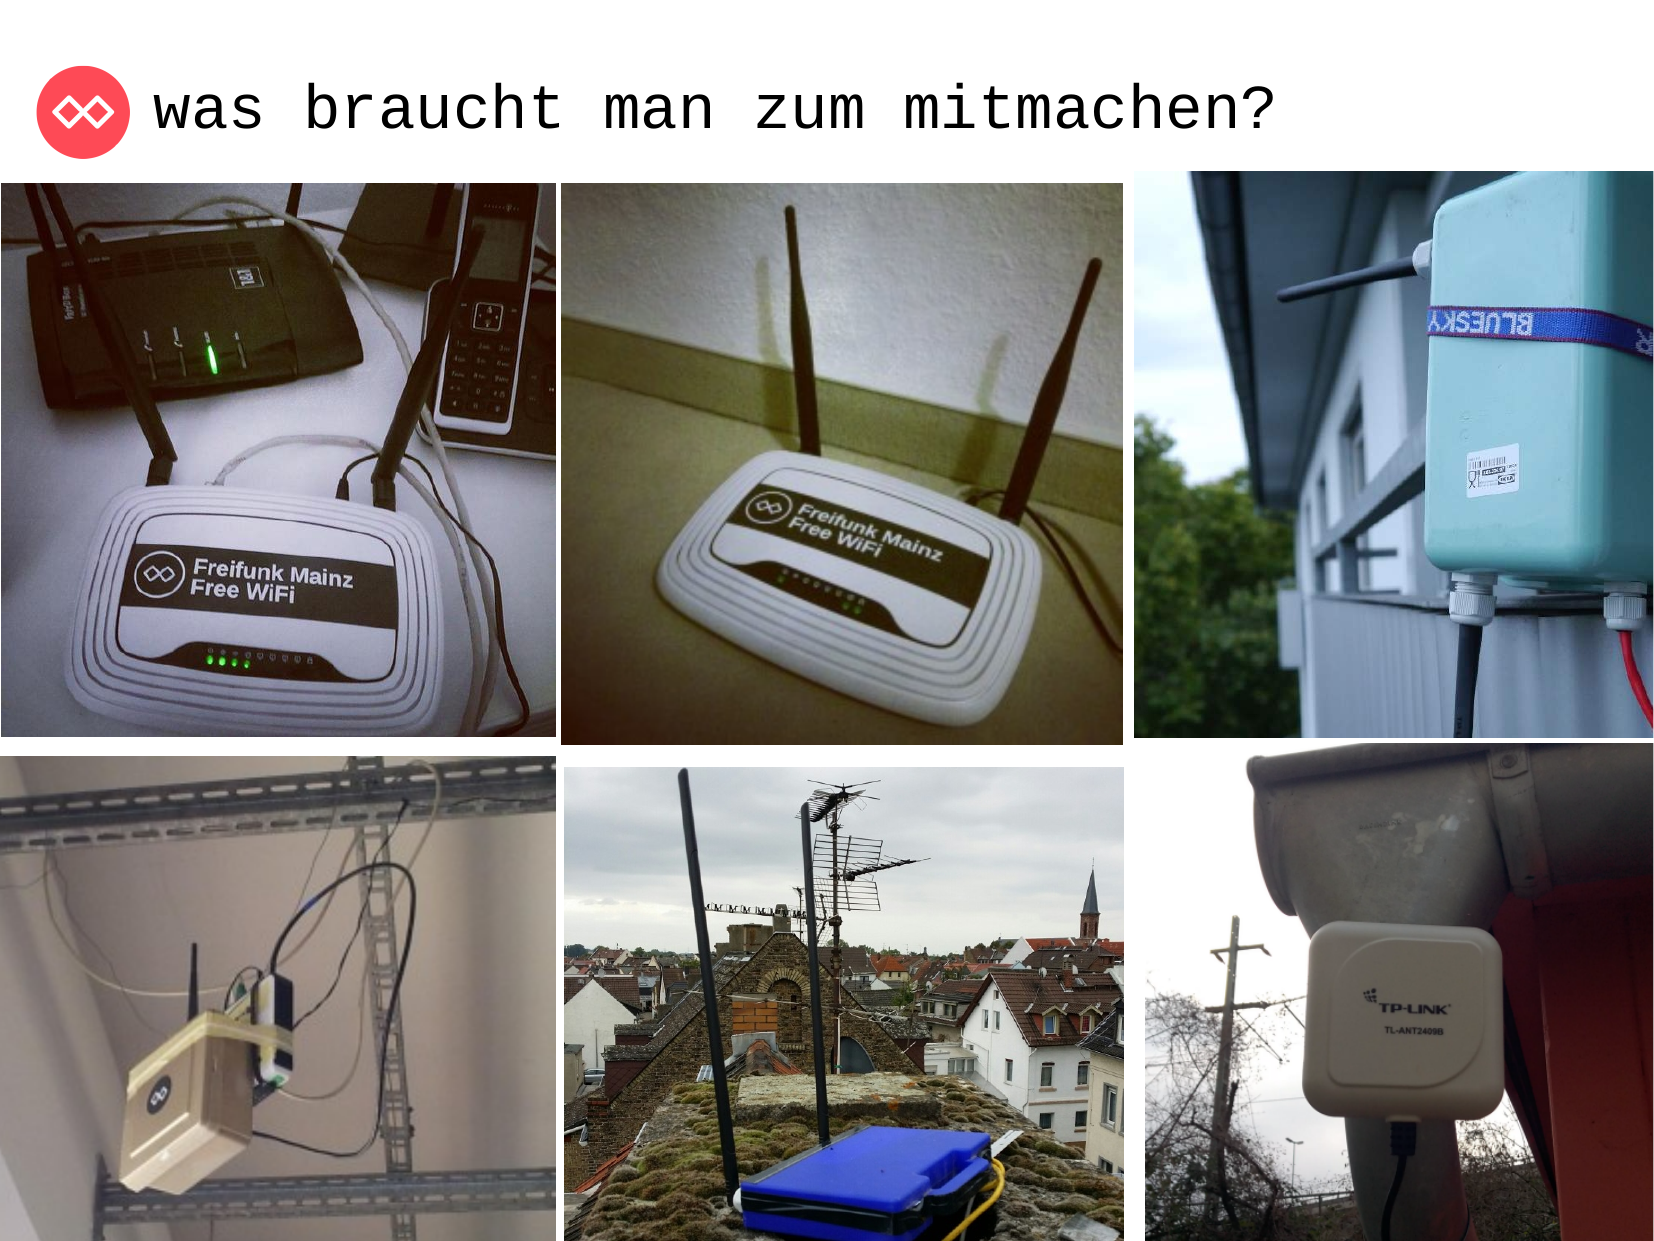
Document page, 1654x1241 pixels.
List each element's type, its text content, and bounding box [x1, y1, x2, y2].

picture [17, 46, 149, 178]
picture [0, 756, 556, 1241]
title was braucht man zum mitmachen? [153, 8, 1642, 216]
picture [1134, 171, 1654, 738]
picture [1145, 743, 1654, 1241]
picture [561, 183, 1123, 745]
picture [1, 183, 556, 737]
picture [564, 767, 1124, 1241]
